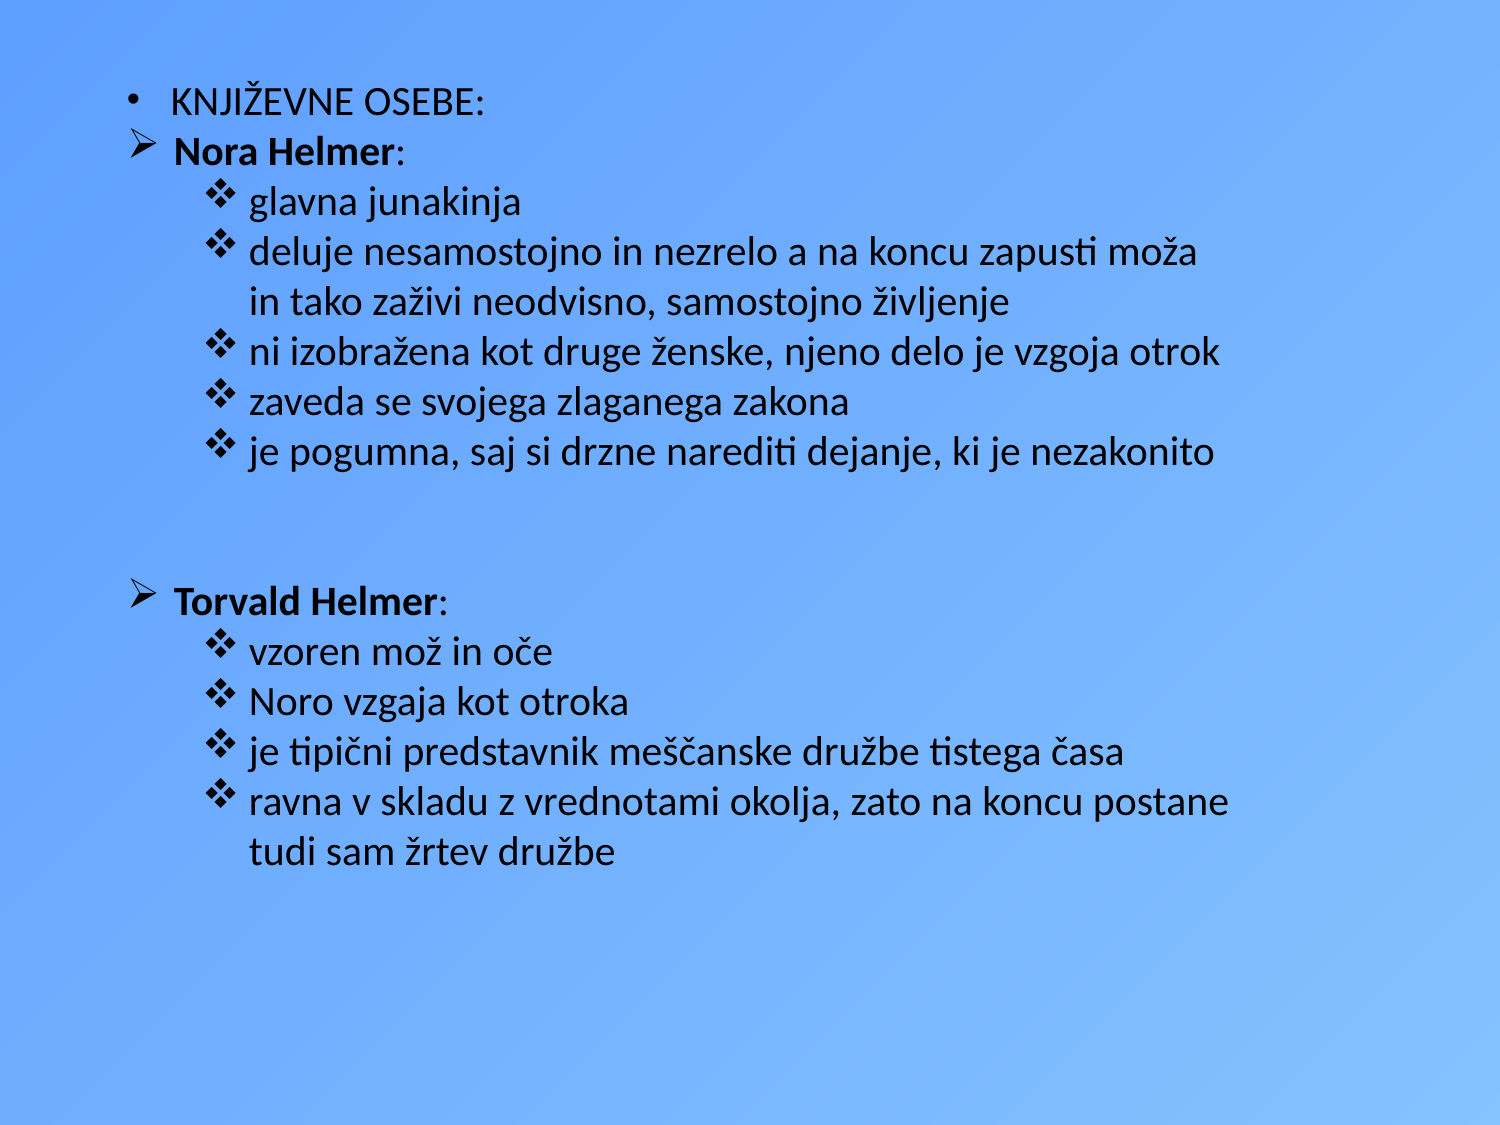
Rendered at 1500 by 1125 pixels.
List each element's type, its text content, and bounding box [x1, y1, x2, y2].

text_box KNJIŽEVNE OSEBE: Nora Helmer: glavna junakinja deluje nesamostojno in nezrelo a na koncu zapusti moža in tako zaživi neodvisno, samostojno življenje ni izobražena kot druge ženske, njeno delo je vzgoja otrok zaveda se svojega zlaganega zakona je pogumna, saj si drzne narediti dejanje, ki je nezakonito Torvald Helmer: vzoren mož in oče Noro vzgaja kot otroka je tipični predstavnik meščanske družbe tistega časa ravna v skladu z vrednotami okolja, zato na koncu postane tudi sam žrtev družbe [112, 66, 1254, 882]
